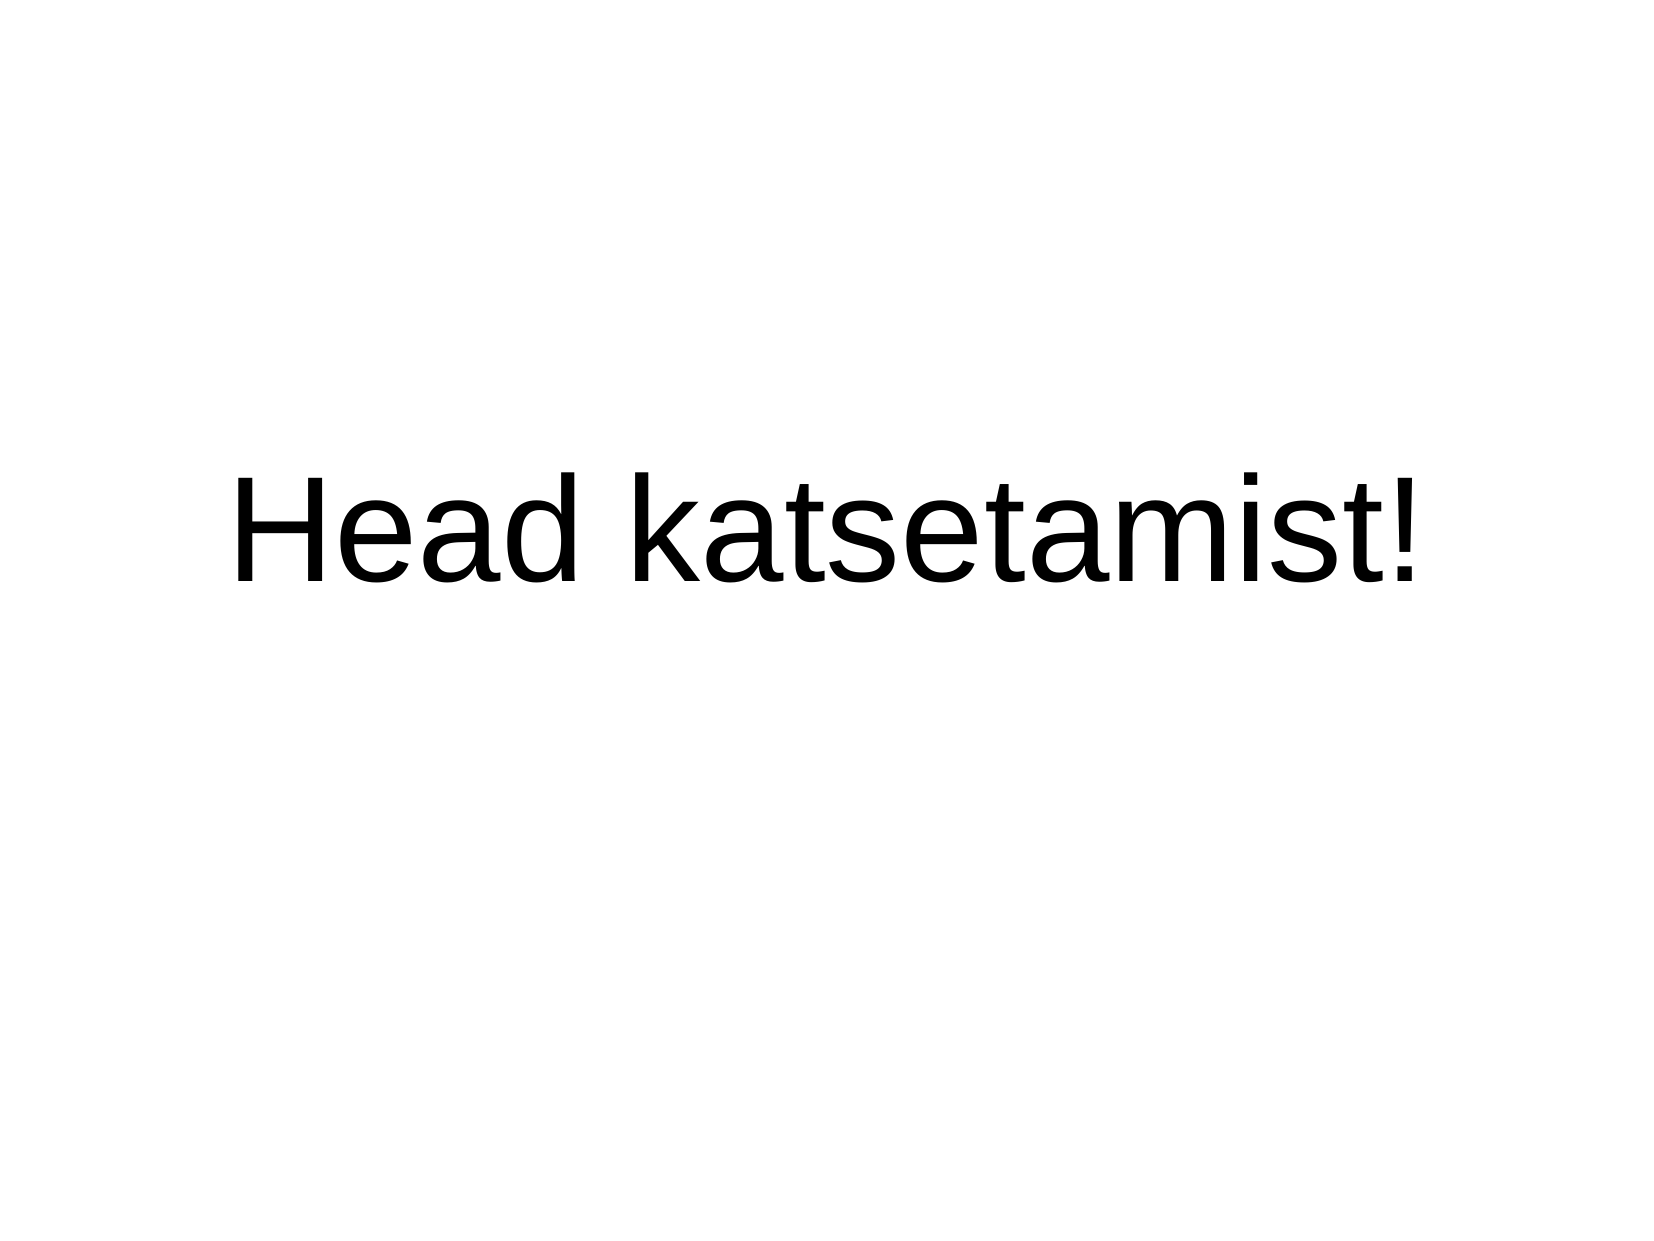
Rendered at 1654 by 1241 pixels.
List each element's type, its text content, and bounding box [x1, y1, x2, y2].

subtitle Head katsetamist! [82, 49, 1571, 1010]
